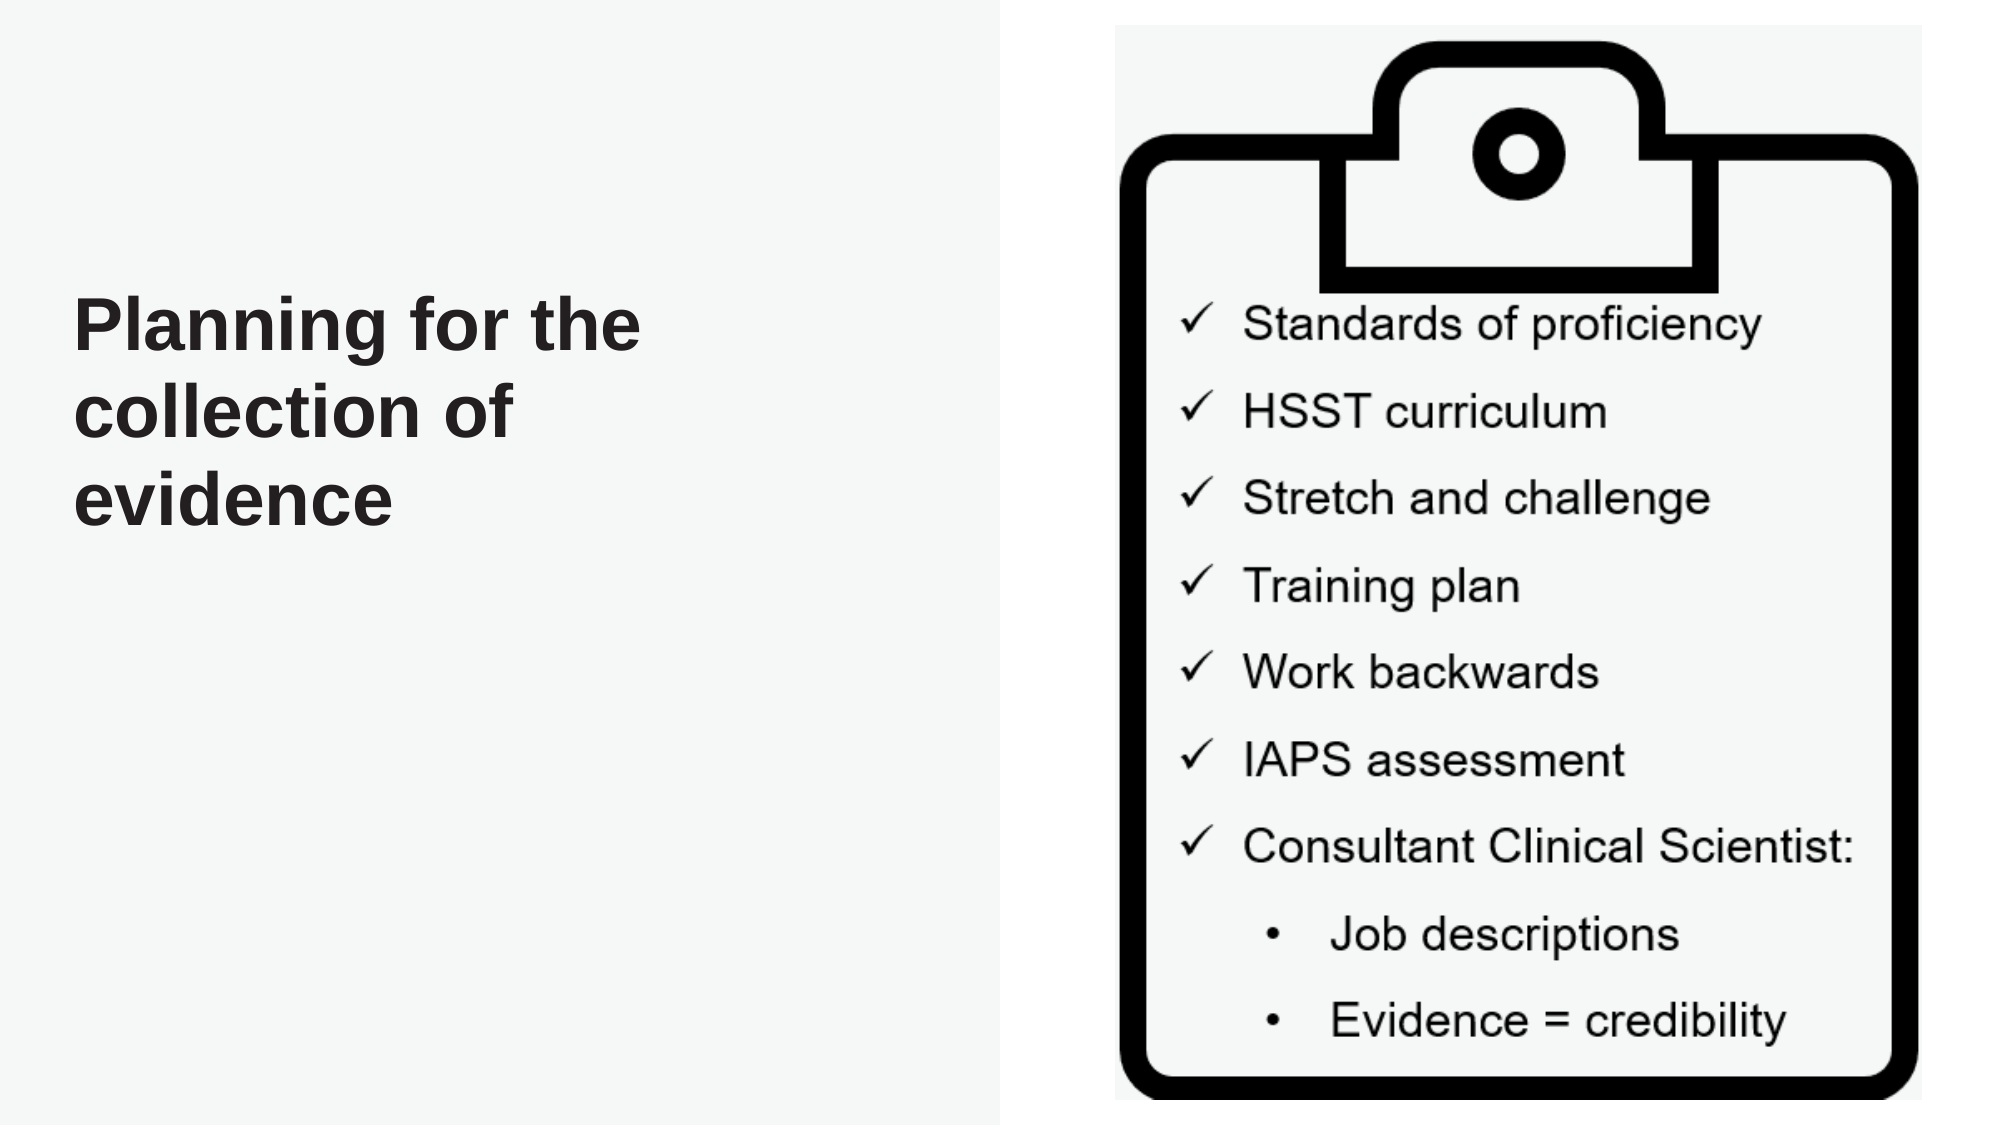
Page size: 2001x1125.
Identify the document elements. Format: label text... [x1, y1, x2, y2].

picture [1115, 25, 1922, 1100]
title Planning for the collection of evidence [58, 270, 864, 784]
